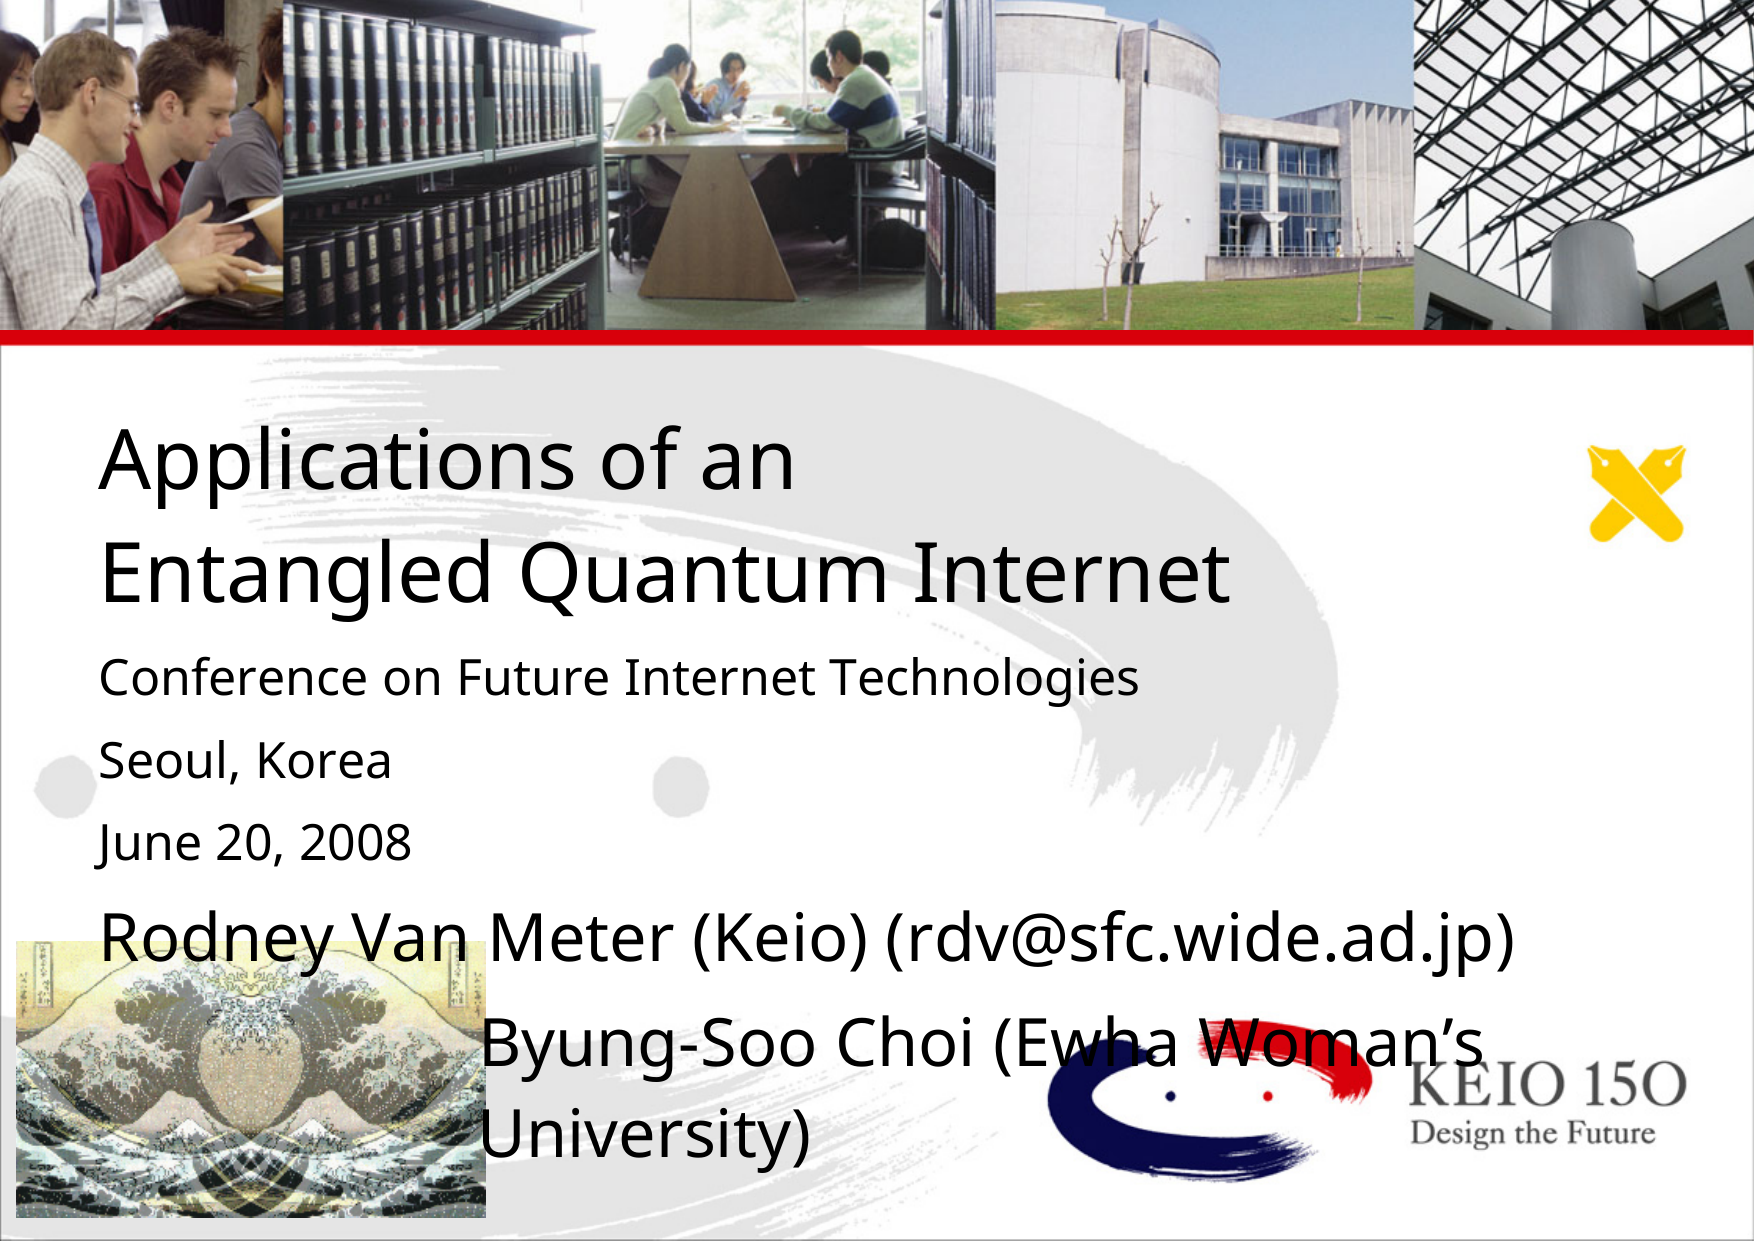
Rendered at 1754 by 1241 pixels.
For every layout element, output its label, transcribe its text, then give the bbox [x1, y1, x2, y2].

subtitle Applications of an Entangled Quantum Internet Conference on Future Internet Technologies Seoul, Korea June 20, 2008 Rodney Van Meter (Keio) (rdv@sfc.wide.ad.jp) Byung-Soo Choi (Ewha Woman’s University) [98, 404, 1632, 1173]
picture [0, 0, 1754, 1241]
